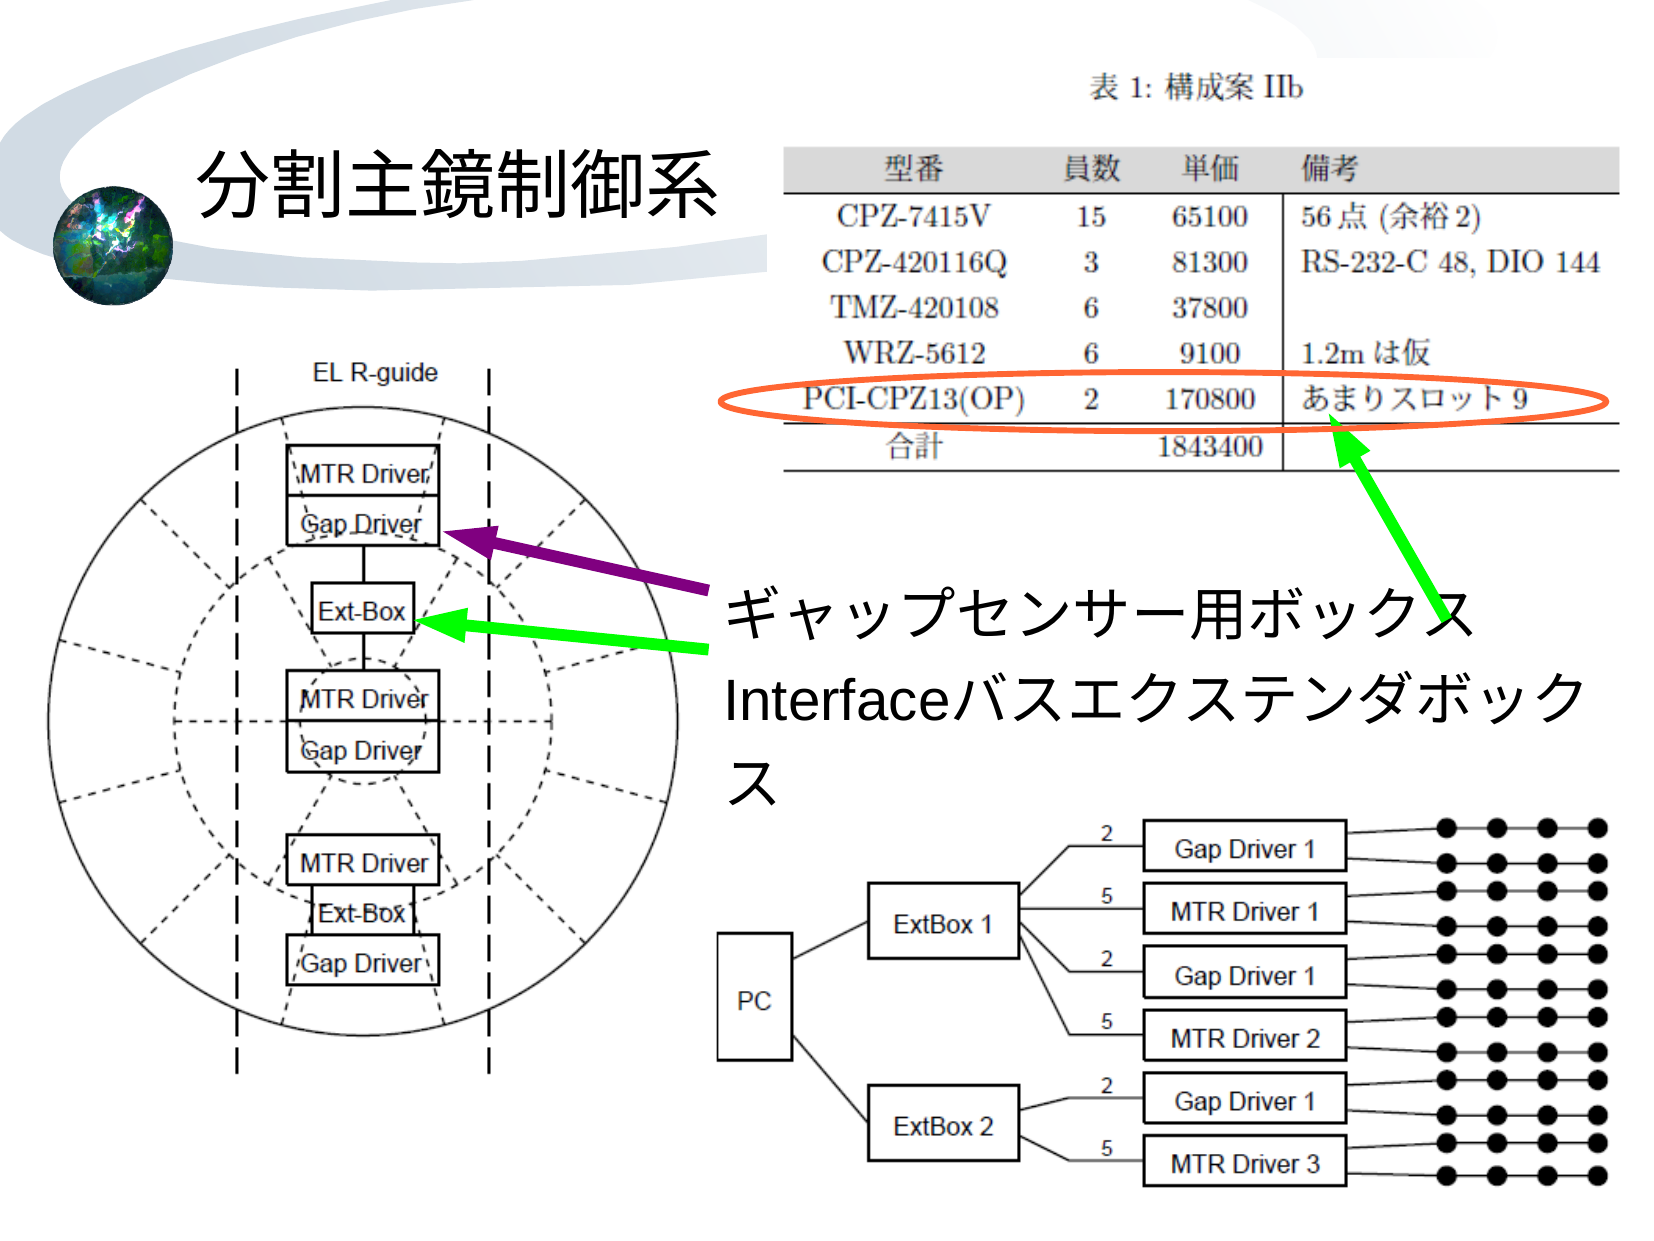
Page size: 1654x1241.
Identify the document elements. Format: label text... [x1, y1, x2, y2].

picture [692, 791, 1625, 1211]
text_box 分割主鏡制御系 [180, 117, 767, 208]
picture [43, 175, 182, 314]
picture [767, 418, 1369, 497]
picture [29, 344, 688, 1093]
picture [767, 58, 1654, 497]
text_box ギャップセンサー用ボックス Interfaceバスエクステンダボックス [708, 561, 1642, 699]
picture [767, 376, 1602, 428]
